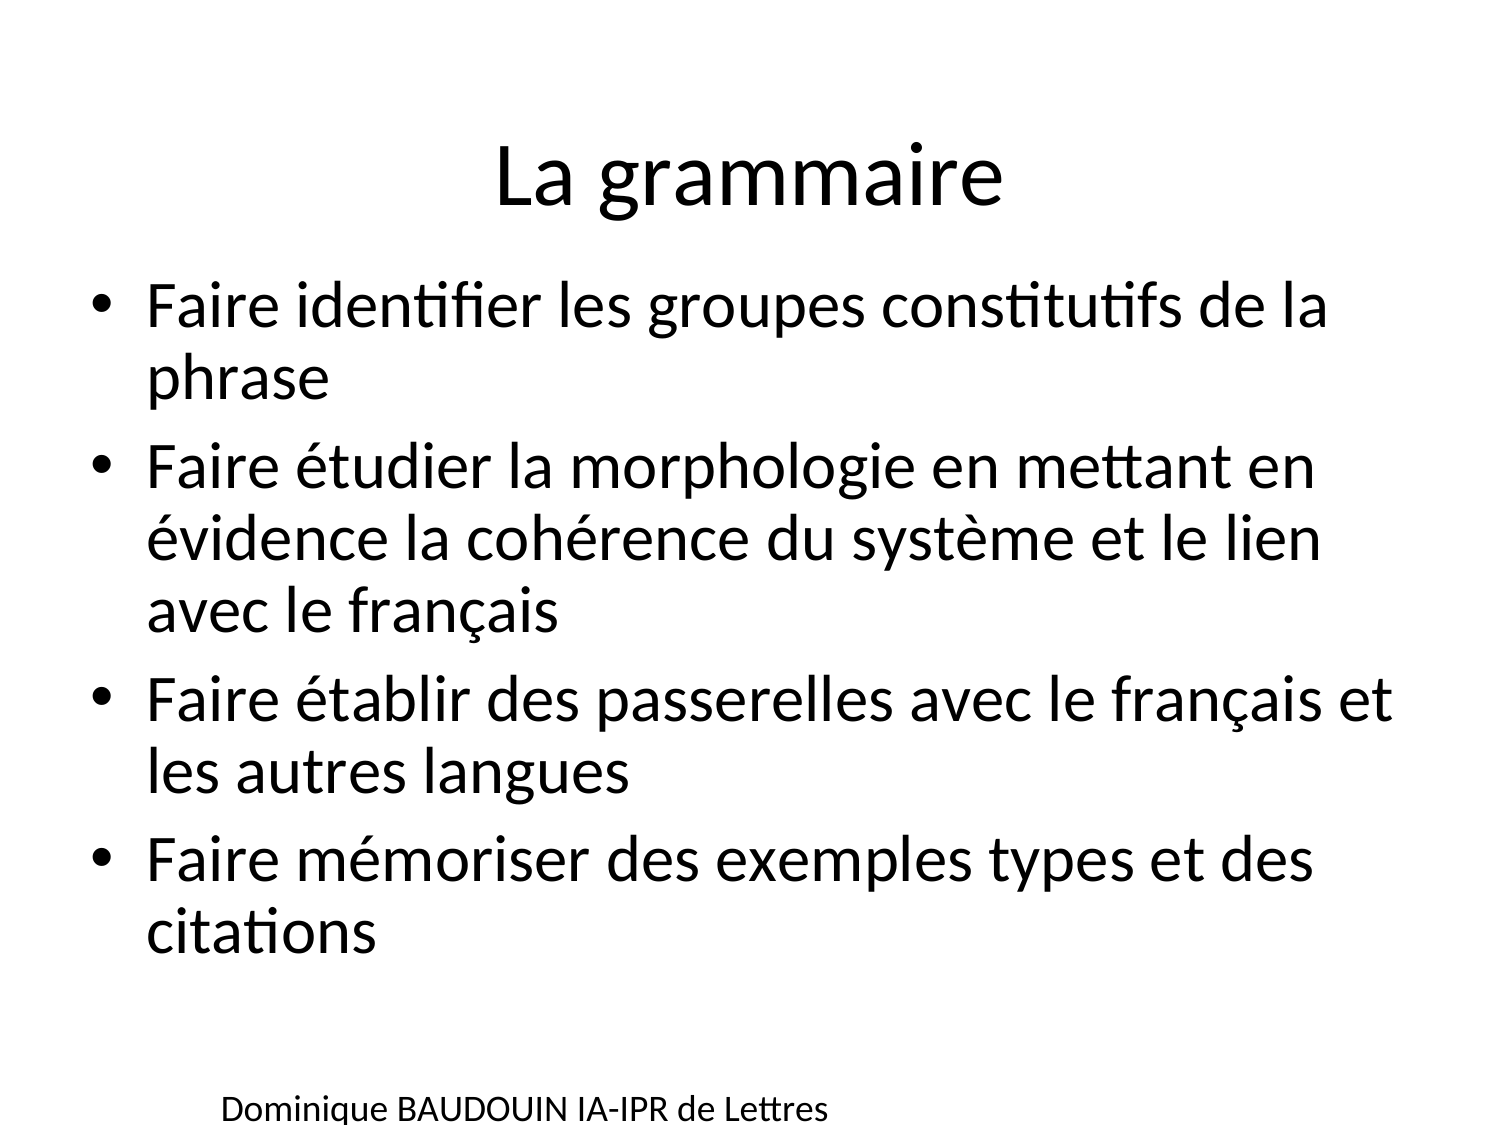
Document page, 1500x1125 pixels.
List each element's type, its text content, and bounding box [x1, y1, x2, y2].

list Faire identifier les groupes constitutifs de la phrase Faire étudier la morphologie en mettant en évidence la cohérence du système et le lien avec le français Faire établir des passerelles avec le français et les autres langues Faire mémoriser des exemples types et des citations [75, 262, 1426, 1005]
title La grammaire [75, 74, 1426, 262]
text_box Dominique BAUDOUIN IA-IPR de Lettres [206, 1076, 845, 1125]
